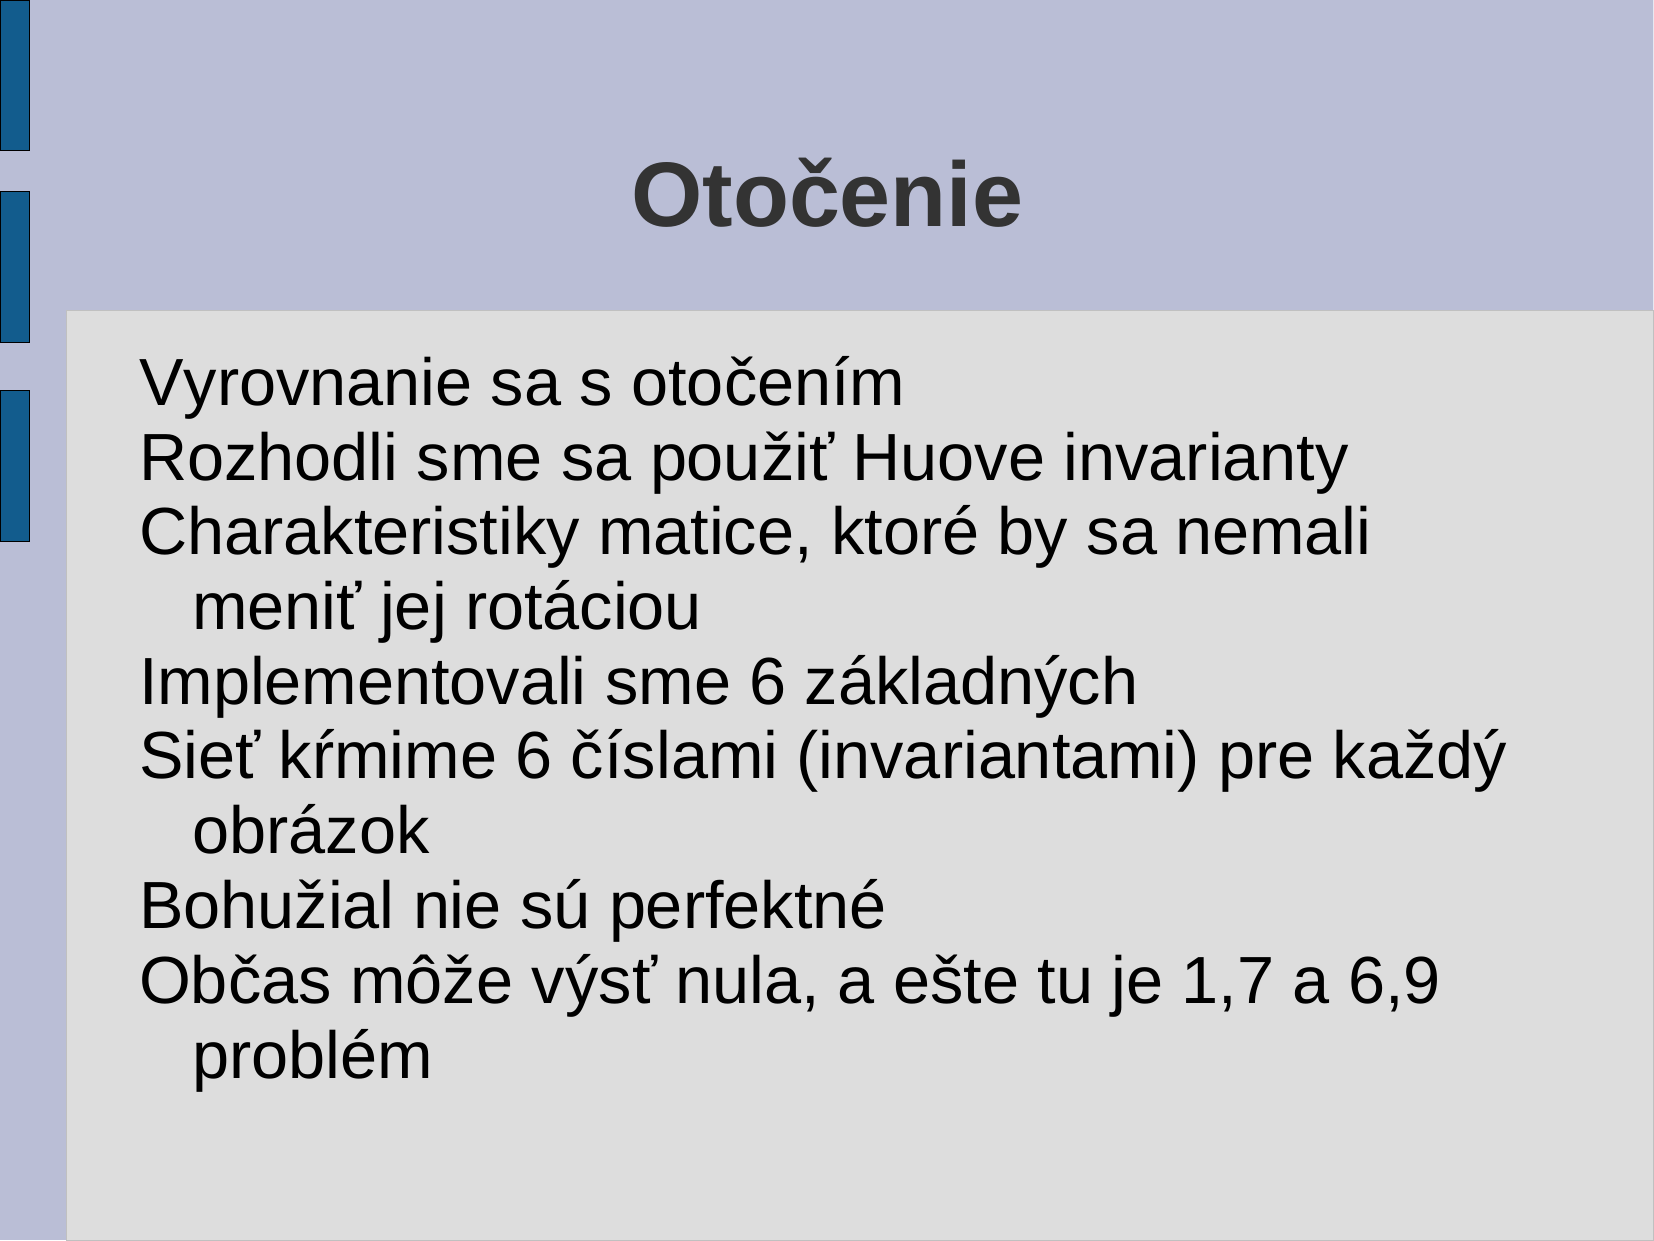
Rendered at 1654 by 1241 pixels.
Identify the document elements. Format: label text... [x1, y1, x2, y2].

title Otočenie [121, 91, 1534, 299]
list Vyrovnanie sa s otočením Rozhodli sme sa použiť Huove invarianty Charakteristiky matice, ktoré by sa nemali meniť jej rotáciou Implementovali sme 6 základných Sieť kŕmime 6 číslami (invariantami) pre každý obrázok Bohužial nie sú perfektné Občas môže výsť nula, a ešte tu je 1,7 a 6,9 problém [121, 344, 1534, 1127]
